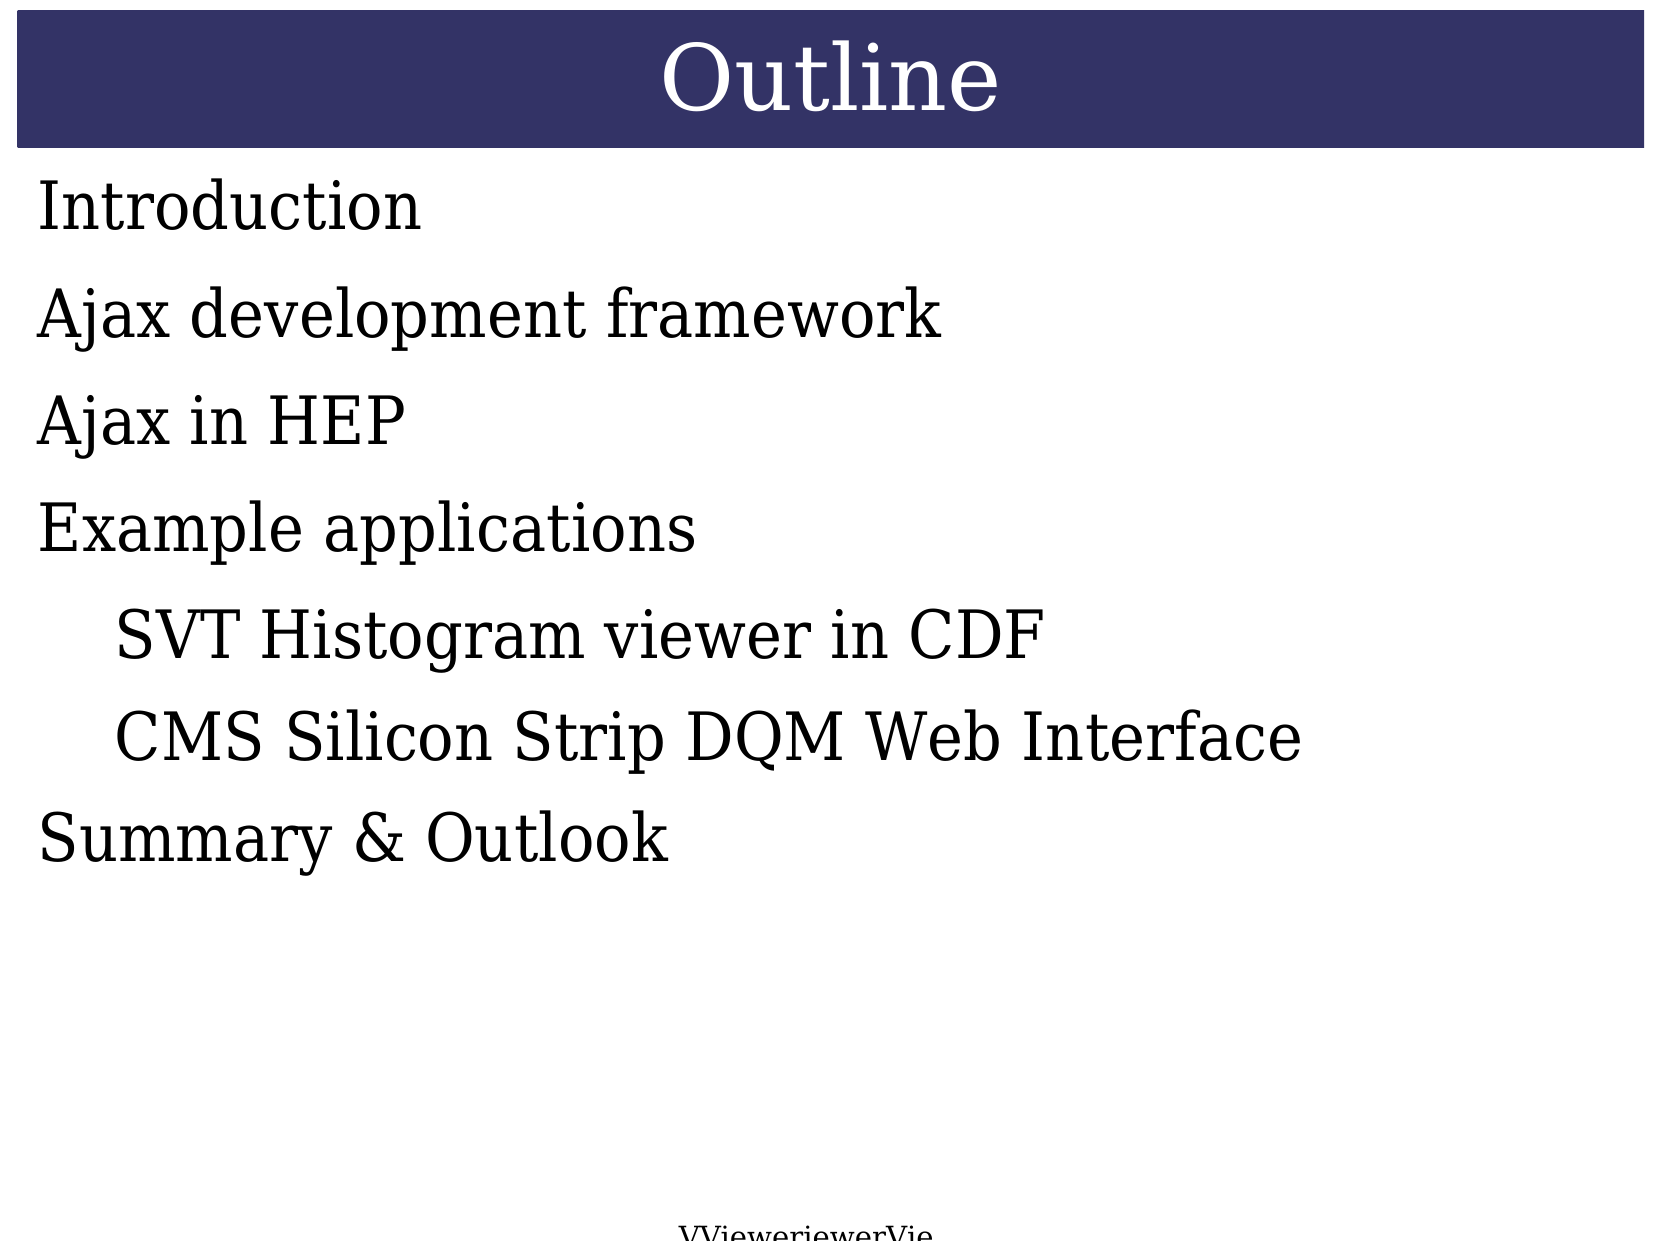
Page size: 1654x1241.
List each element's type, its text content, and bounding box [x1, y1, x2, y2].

list Introduction Ajax development framework Ajax in HEP Example applications SVT Histogram viewer in CDF CMS Silicon Strip DQM Web Interface Summary & Outlook [20, 167, 1618, 1181]
title Outline [17, 10, 1645, 148]
